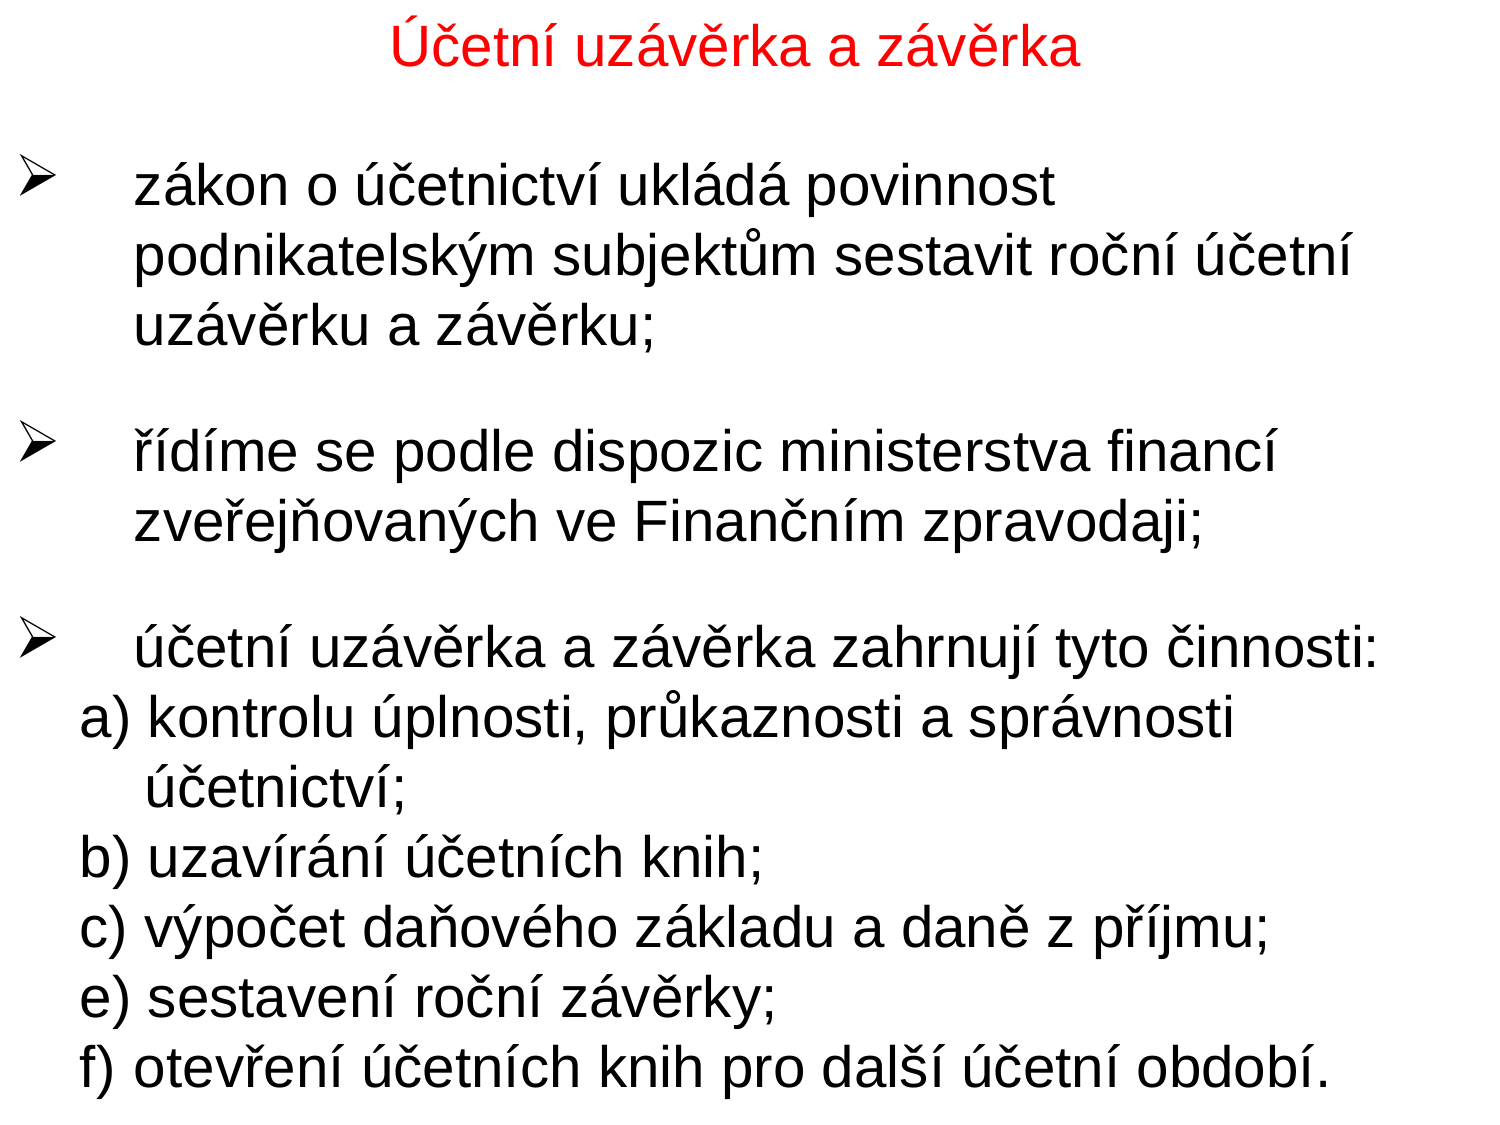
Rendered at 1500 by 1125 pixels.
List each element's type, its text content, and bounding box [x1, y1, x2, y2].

text_box Účetní uzávěrka a závěrka zákon o účetnictví ukládá povinnost podnikatelským subjektům sestavit roční účetní uzávěrku a závěrku; řídíme se podle dispozic ministerstva financí zveřejňovaných ve Finančním zpravodaji; účetní uzávěrka a závěrka zahrnují tyto činnosti: a) kontrolu úplnosti, průkaznosti a správnosti účetnictví; b) uzavírání účetních knih; c) výpočet daňového základu a daně z příjmu; e) sestavení roční závěrky; f) otevření účetních knih pro další účetní období. [0, 0, 1472, 1108]
